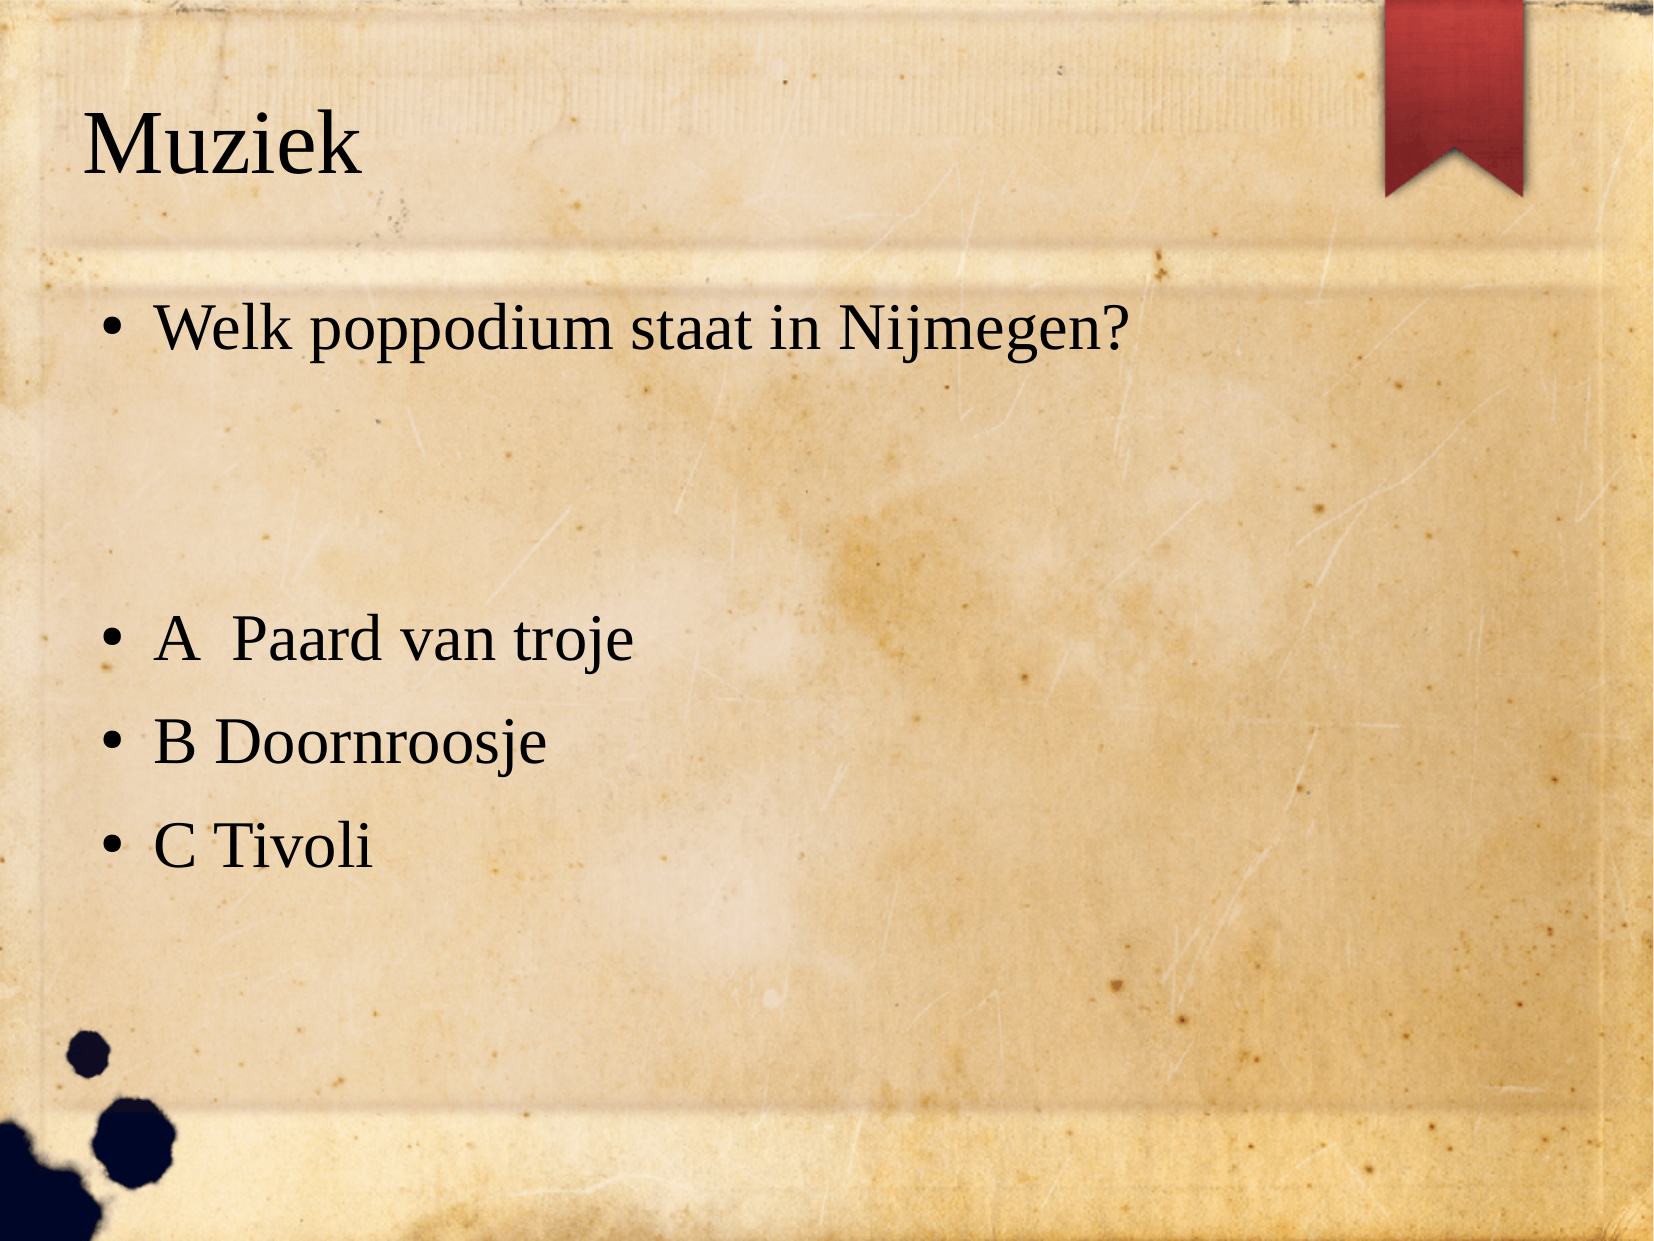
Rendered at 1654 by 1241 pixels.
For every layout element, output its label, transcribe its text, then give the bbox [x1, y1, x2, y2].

title Muziek [82, 49, 1347, 237]
picture [0, 0, 1654, 1241]
list Welk poppodium staat in Nijmegen? A Paard van troje B Doornroosje C Tivoli [82, 290, 1538, 1010]
